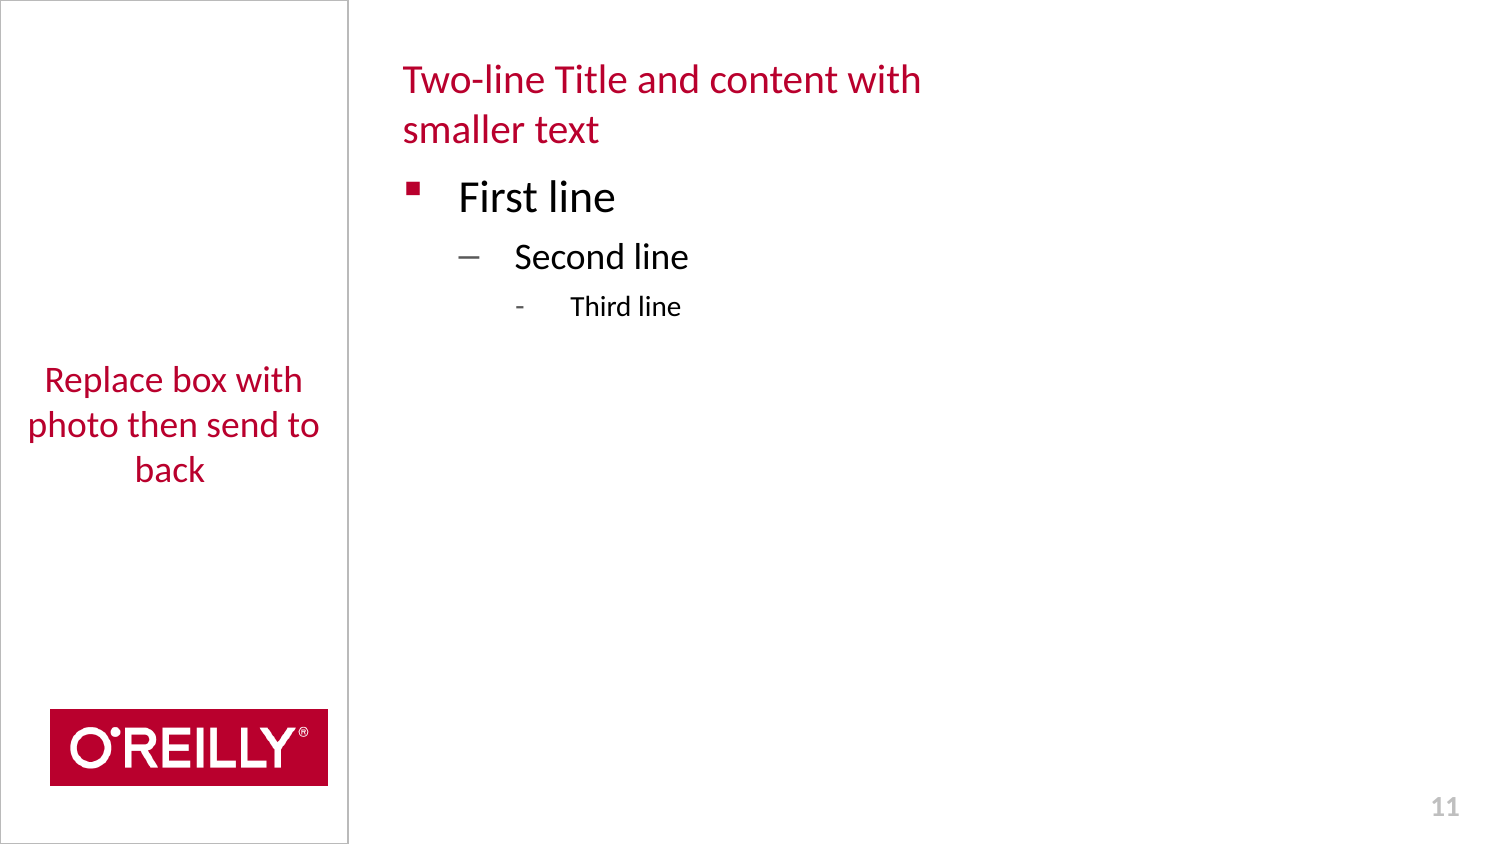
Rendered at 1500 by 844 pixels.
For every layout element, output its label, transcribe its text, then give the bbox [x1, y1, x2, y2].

slide_number <number> [1125, 782, 1475, 828]
picture [50, 709, 328, 786]
title Two-line Title and content with smaller text [387, 45, 1397, 159]
text_box Replace box with photo then send to back [0, 0, 348, 844]
list First line Second line Third line [387, 159, 1397, 760]
